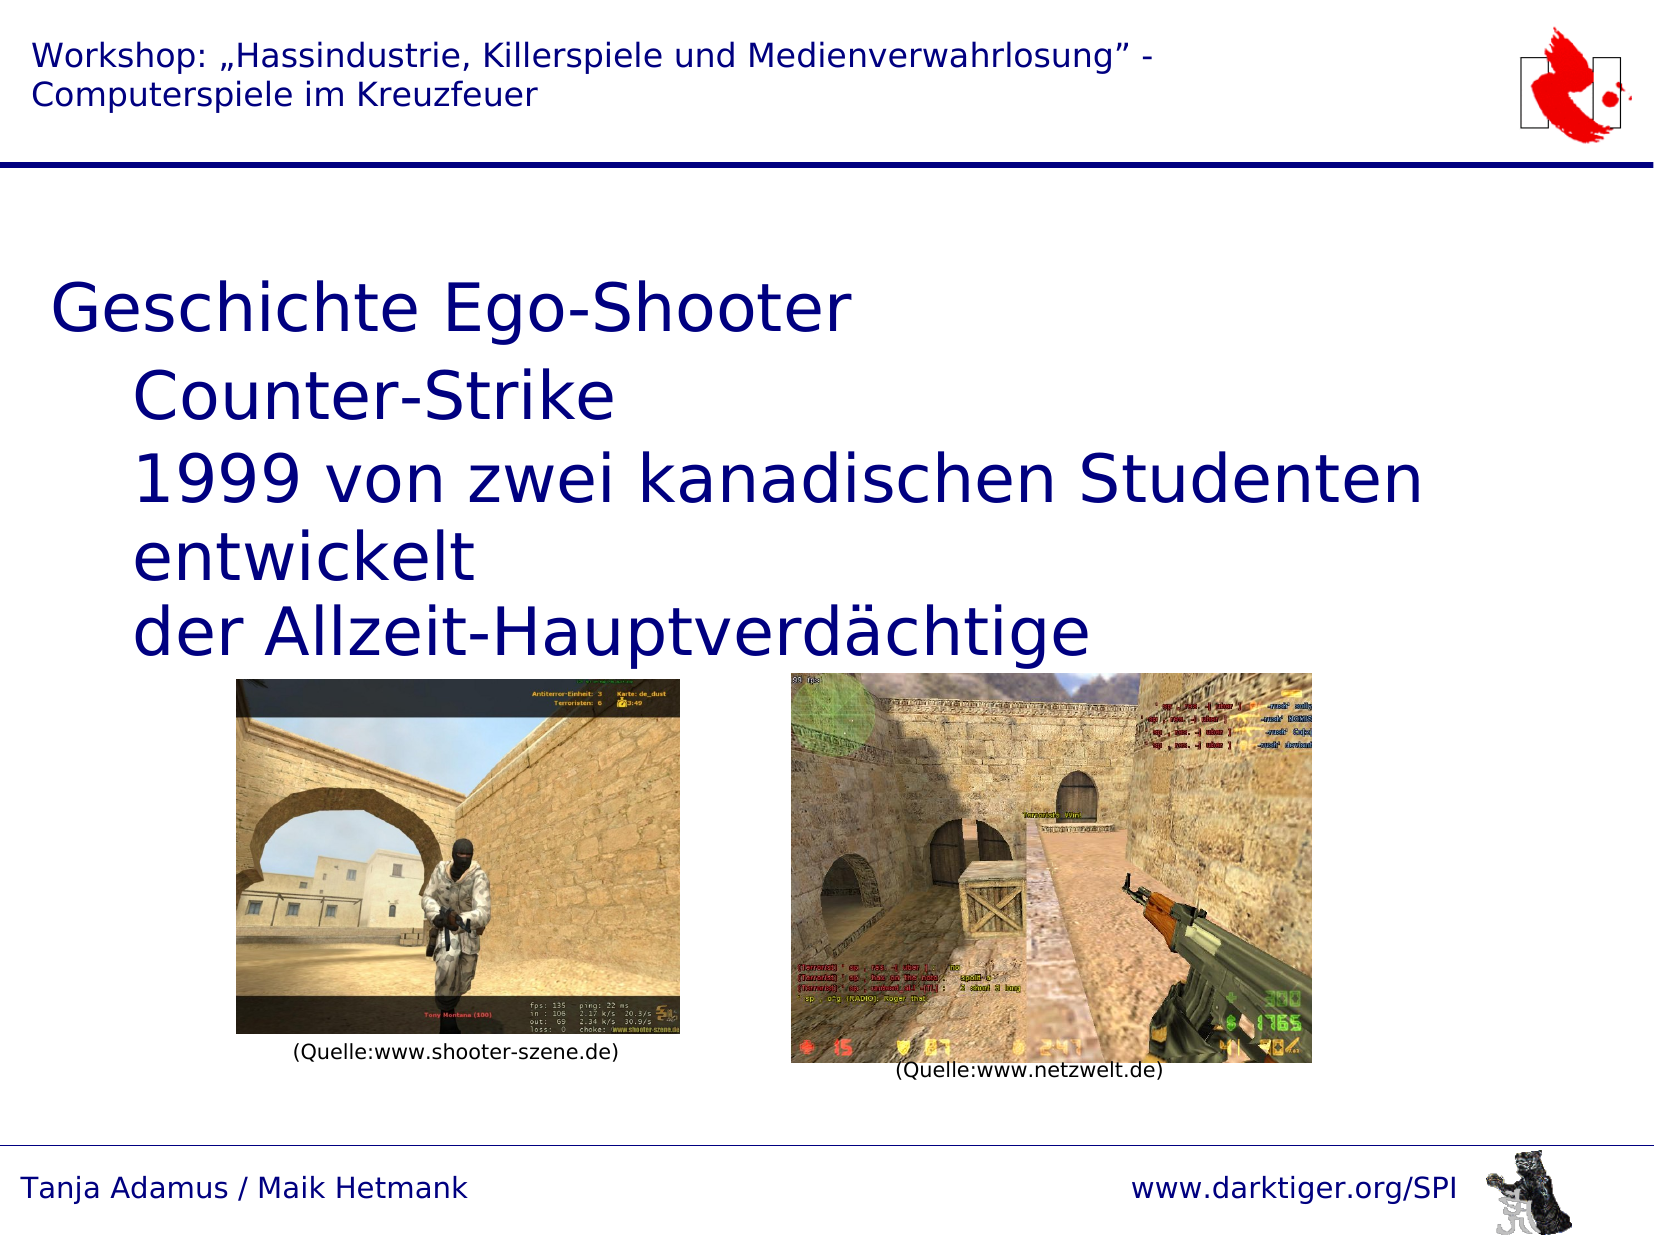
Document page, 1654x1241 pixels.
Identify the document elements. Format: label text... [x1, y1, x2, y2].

picture [1503, 16, 1632, 148]
picture [791, 673, 1312, 1063]
text_box 1999 von zwei kanadischen Studenten entwickelt [118, 432, 1625, 604]
text_box Geschichte Ego-Shooter [35, 261, 1565, 355]
text_box der Allzeit-Hauptverdächtige [118, 604, 1625, 680]
text_box (Quelle:www.netzwelt.de) [880, 1051, 1179, 1091]
picture [1486, 1150, 1572, 1235]
text_box (Quelle:www.shooter-szene.de) [278, 1033, 635, 1073]
picture [236, 679, 680, 1034]
text_box Workshop: „Hassindustrie, Killerspiele und Medienverwahrlosung” - Computerspiele im Kreuzfeuer [16, 29, 1418, 178]
text_box Counter-Strike [118, 350, 1625, 432]
